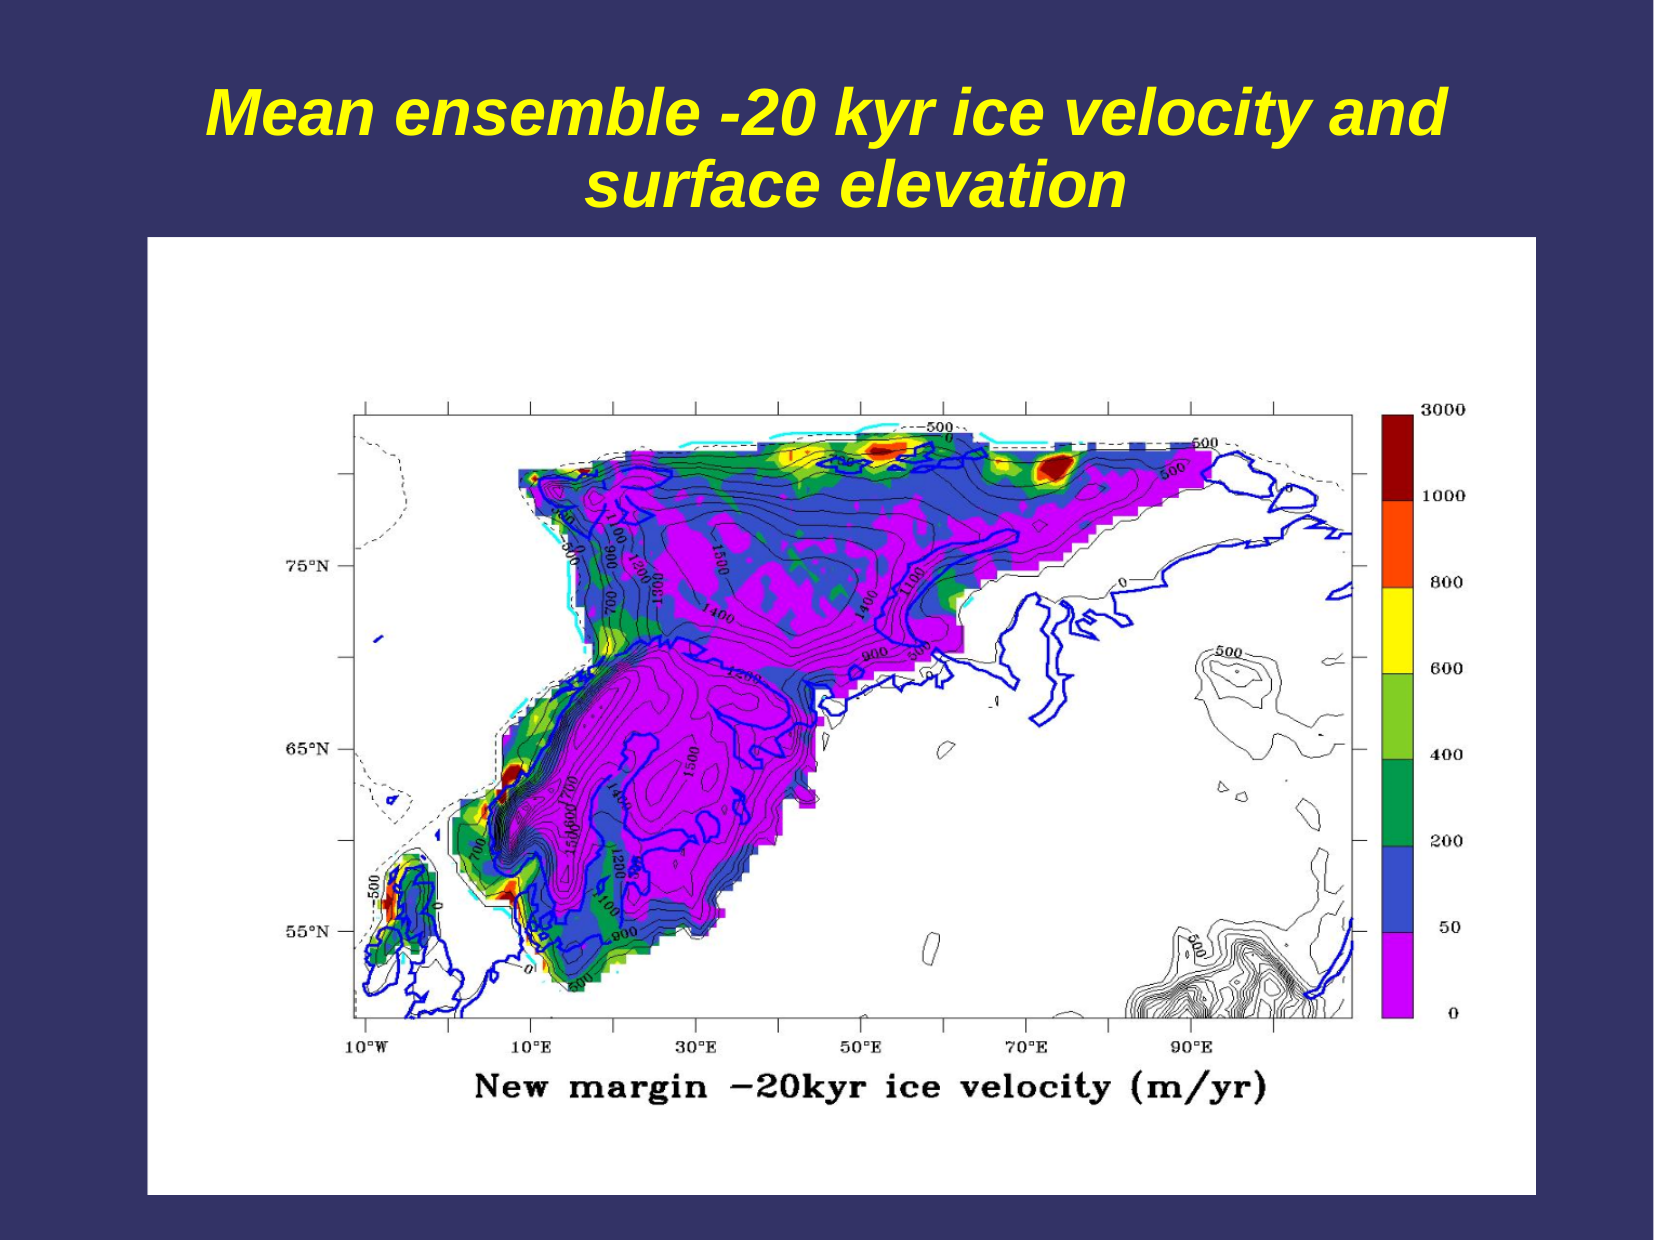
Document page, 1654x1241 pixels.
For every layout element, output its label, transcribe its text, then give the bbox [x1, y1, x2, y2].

picture [147, 236, 1536, 1195]
title Mean ensemble -20 kyr ice velocity and surface elevation [121, 49, 1534, 250]
